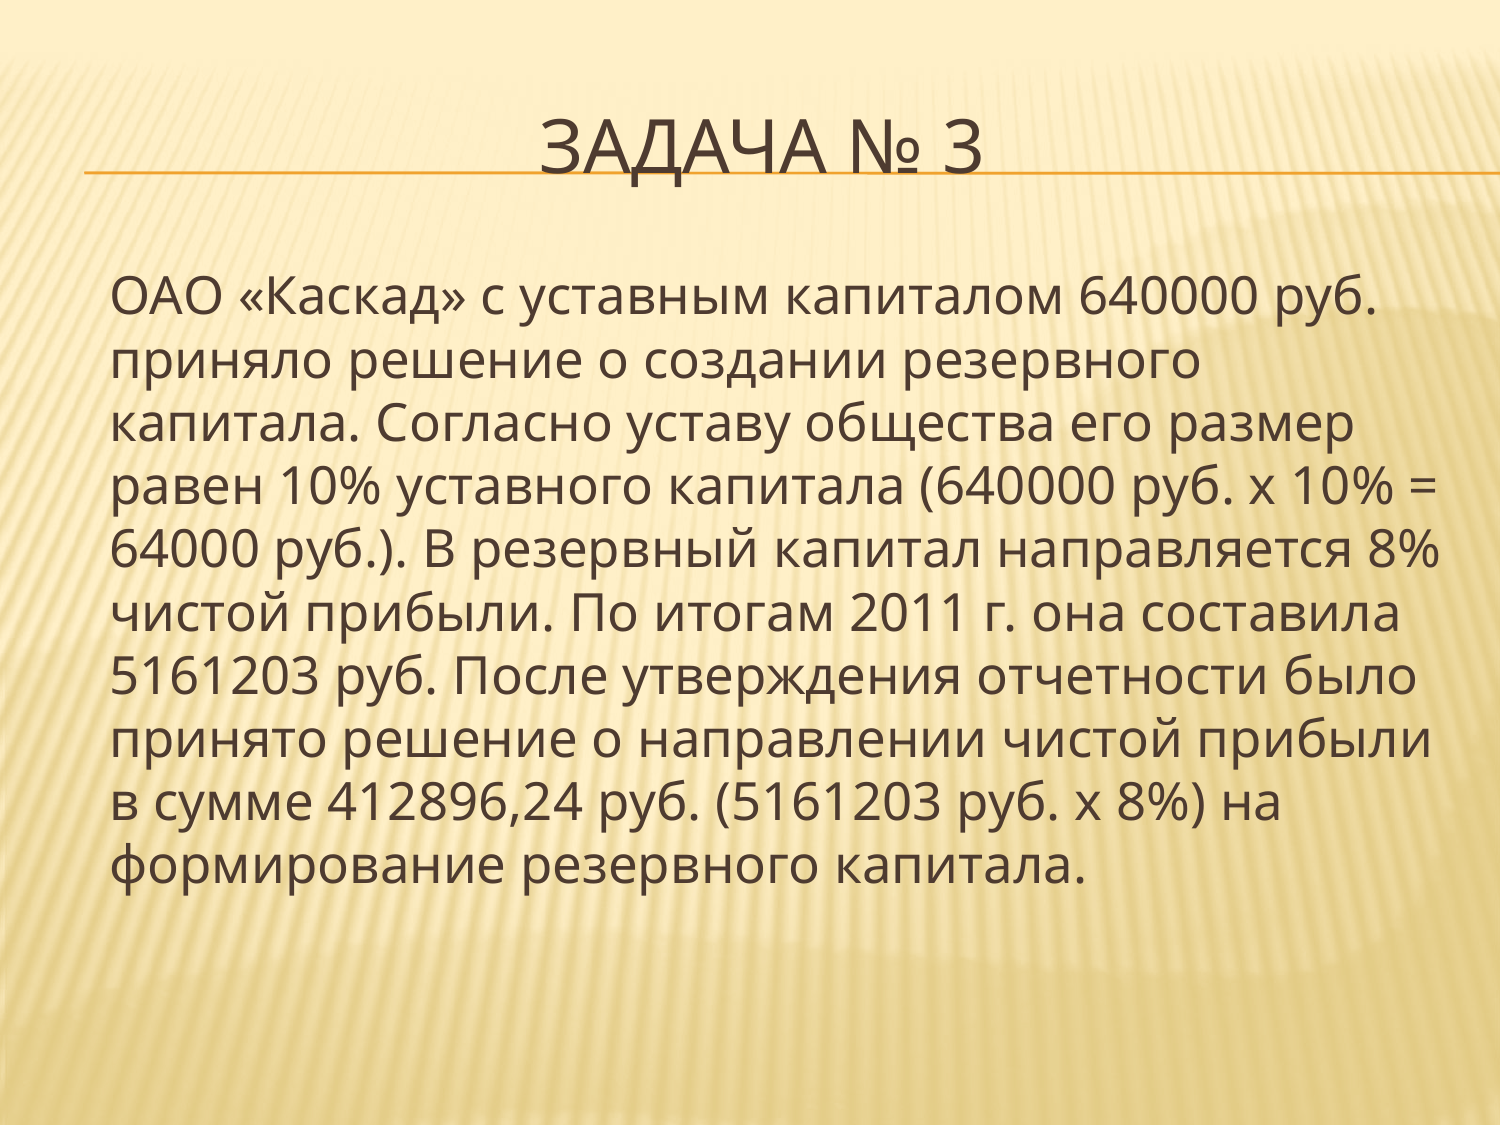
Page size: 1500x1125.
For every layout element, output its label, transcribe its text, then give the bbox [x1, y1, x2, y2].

picture [0, 0, 1500, 1125]
title Задача № 3 [50, 75, 1475, 213]
list ОАО «Каскад» с уставным капиталом 640000 руб. приняло решение о создании резервного капитала. Согласно уставу общества его размер равен 10% уставного капитала (640000 руб. x 10% = 64000 руб.). В резервный капитал направляется 8% чистой прибыли. По итогам 2011 г. она составила 5161203 руб. После утверждения отчетности было принято решение о направлении чистой прибыли в сумме 412896,24 руб. (5161203 руб. x 8%) на формирование резервного капитала. [50, 254, 1475, 998]
